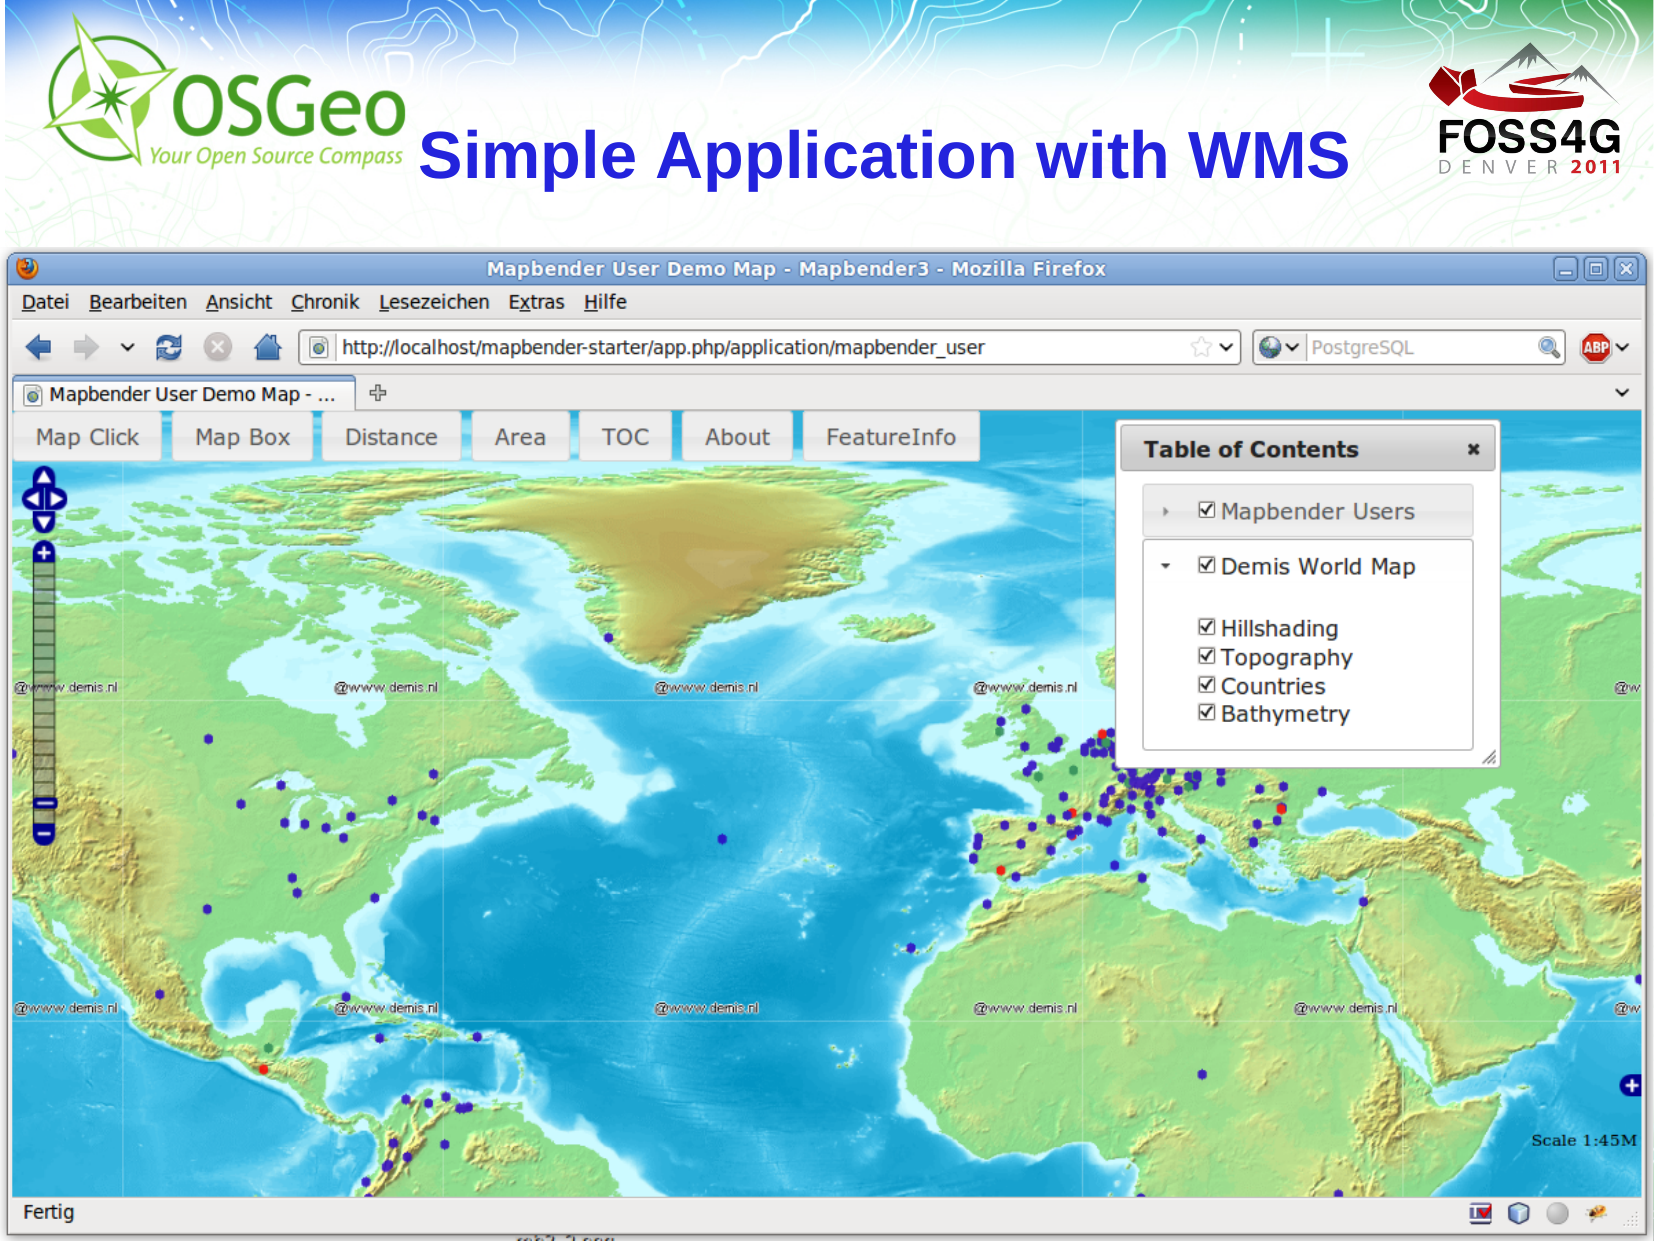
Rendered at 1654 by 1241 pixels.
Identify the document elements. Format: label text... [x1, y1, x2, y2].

picture [0, 0, 1654, 1241]
title Simple Application with WMS [206, 88, 1565, 222]
